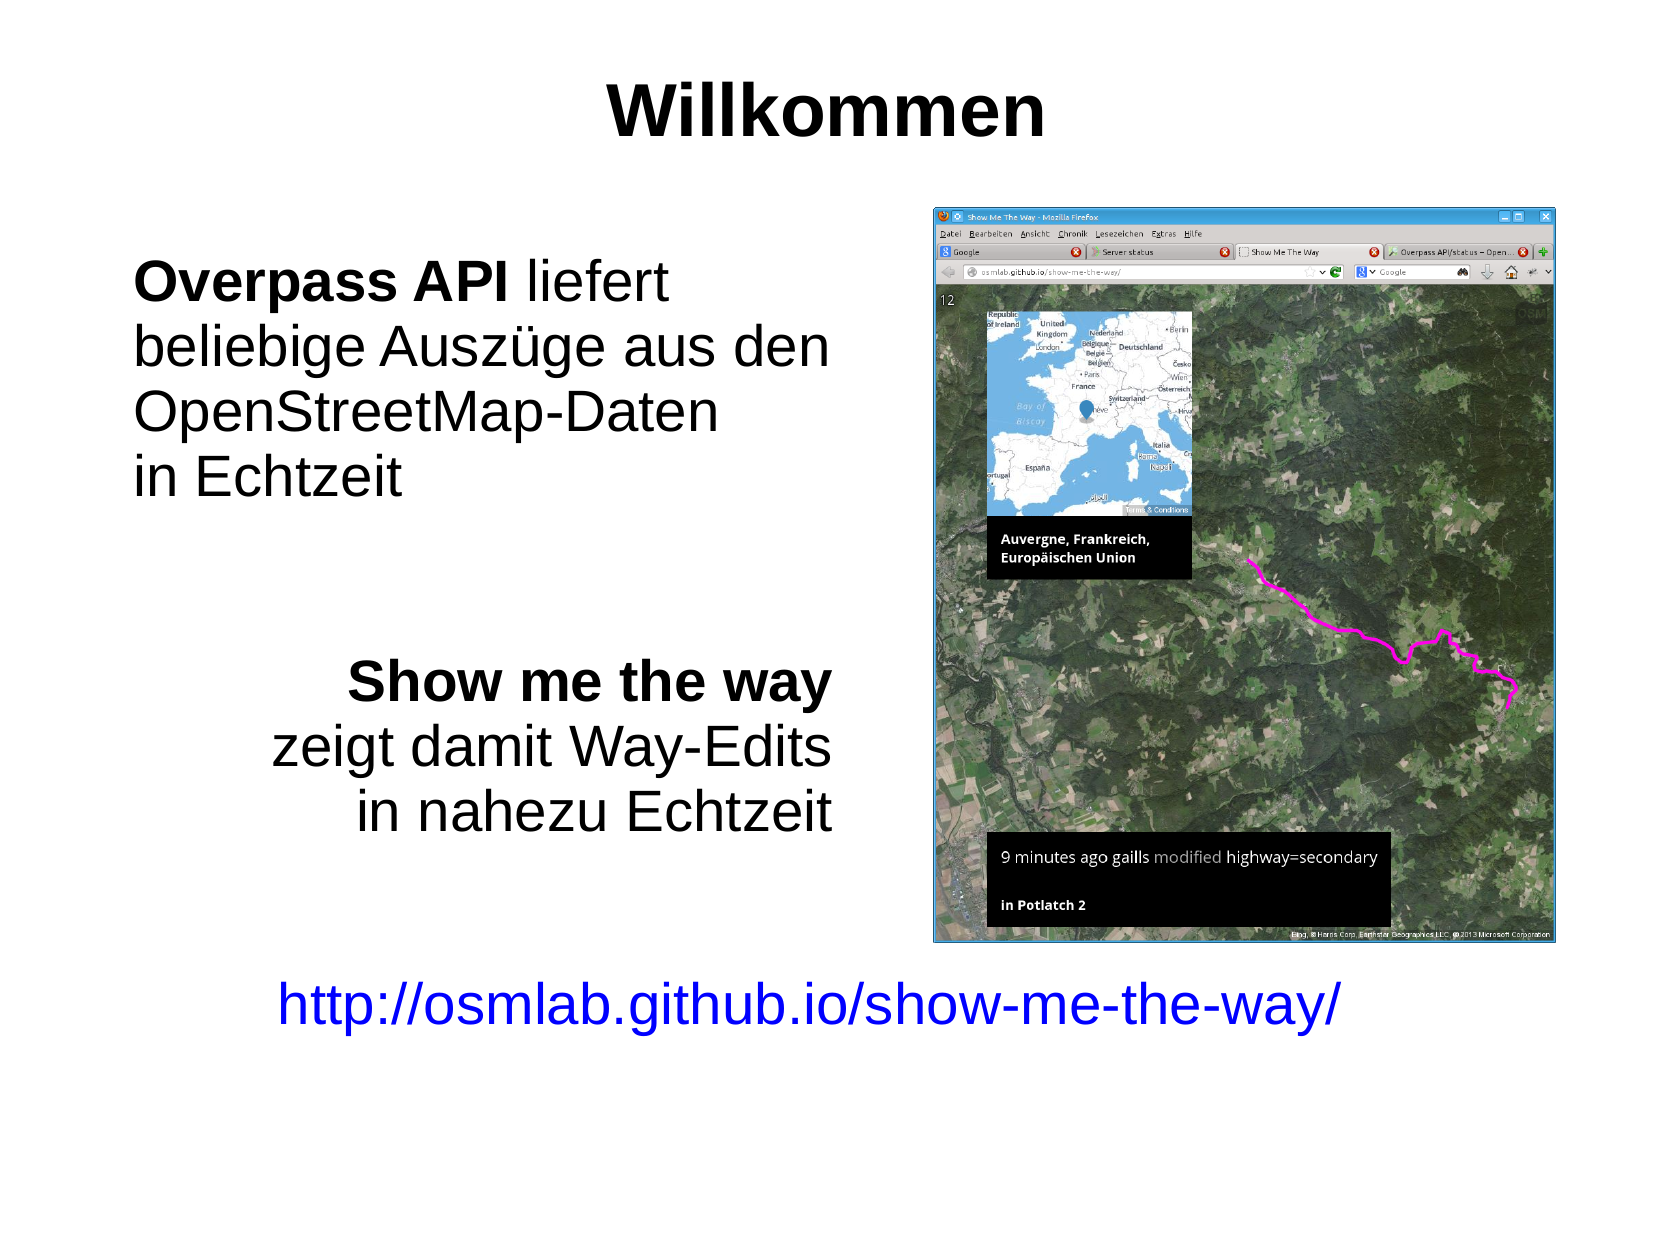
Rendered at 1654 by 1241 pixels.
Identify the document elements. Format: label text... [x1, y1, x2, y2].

text_box http://osmlab.github.io/show-me-the-way/ [263, 964, 1359, 1109]
text_box Willkommen [591, 61, 1063, 160]
text_box Overpass API liefert beliebige Auszüge aus den OpenStreetMap-Daten in Echtzeit [118, 241, 847, 516]
text_box Show me the way zeigt damit Way-Edits in nahezu Echtzeit [256, 640, 849, 851]
picture [933, 207, 1556, 944]
